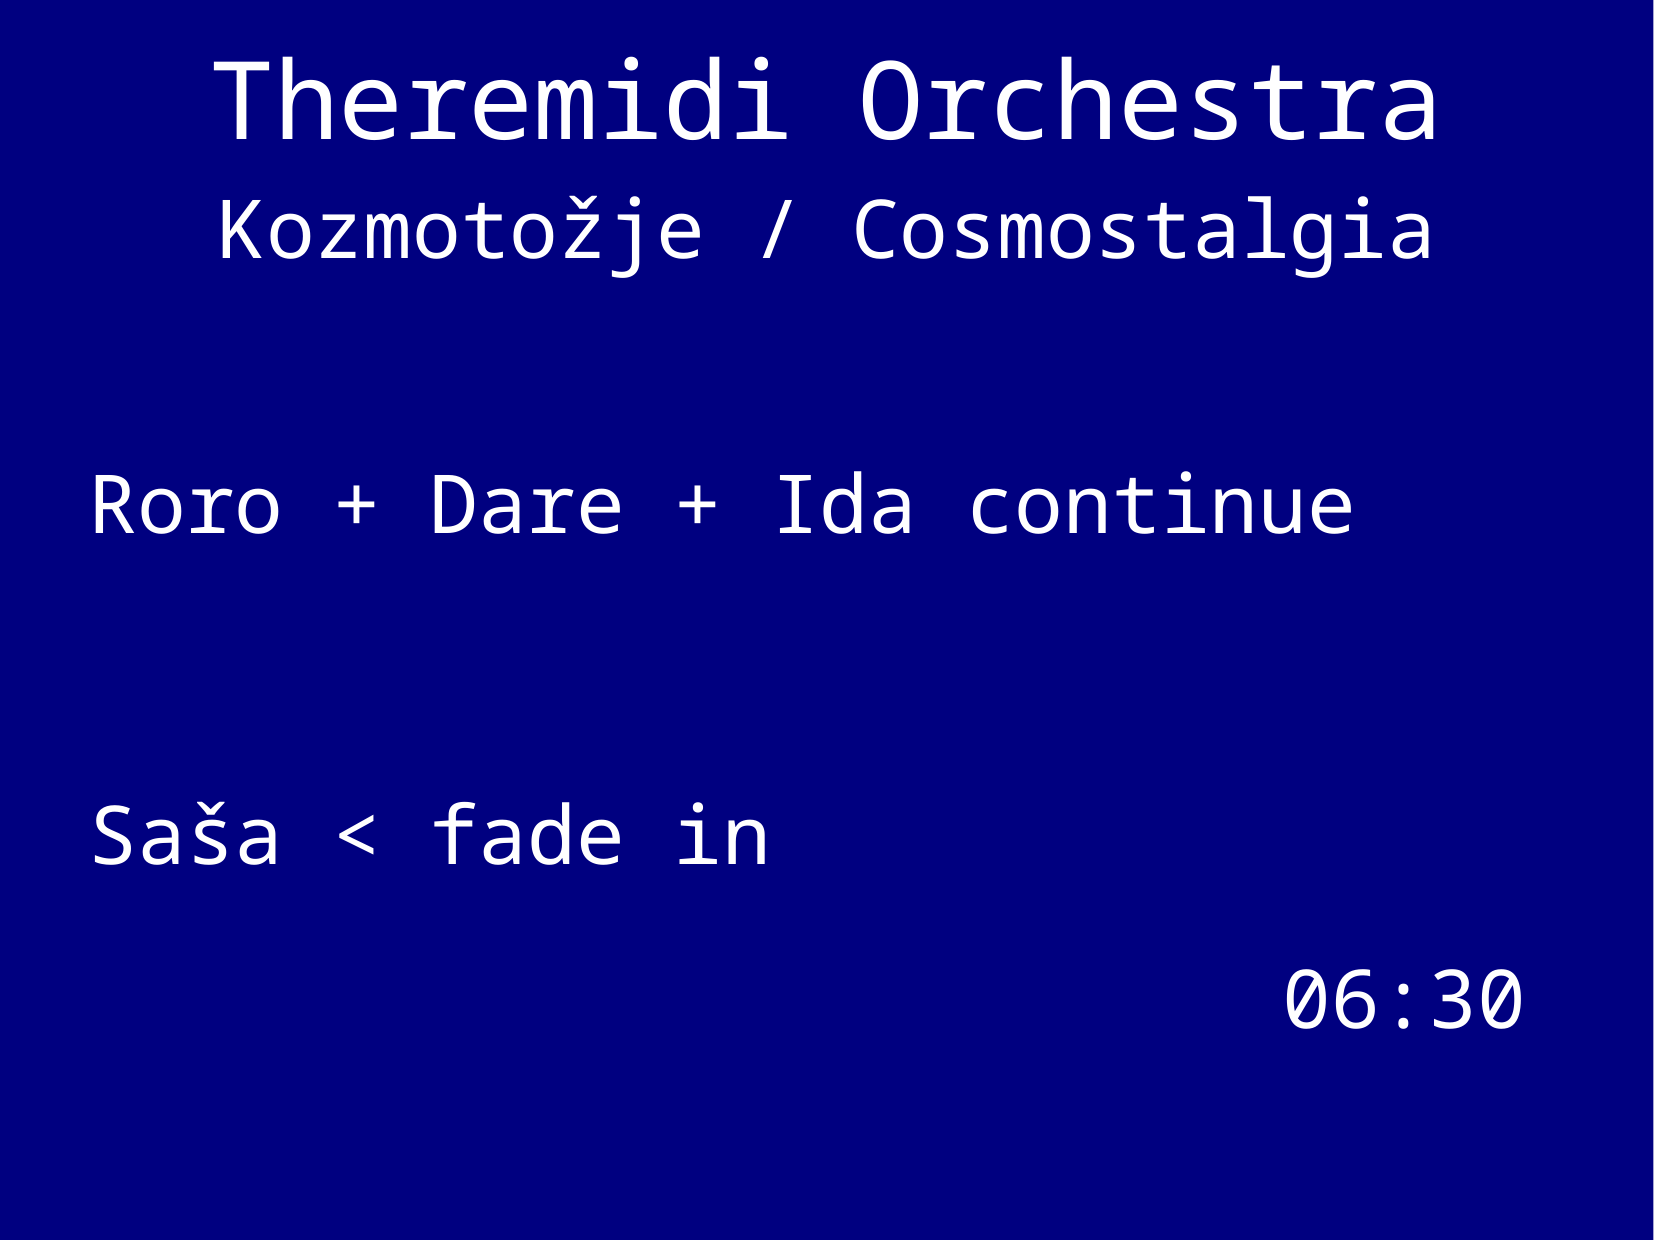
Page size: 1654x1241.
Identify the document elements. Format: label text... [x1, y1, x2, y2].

subtitle Roro + Dare + Ida continue Saša < fade in [88, 272, 1566, 1063]
title Theremidi Orchestra Kozmotožje / Cosmostalgia [82, 49, 1571, 257]
text_box 06:30 [1282, 900, 1620, 1096]
